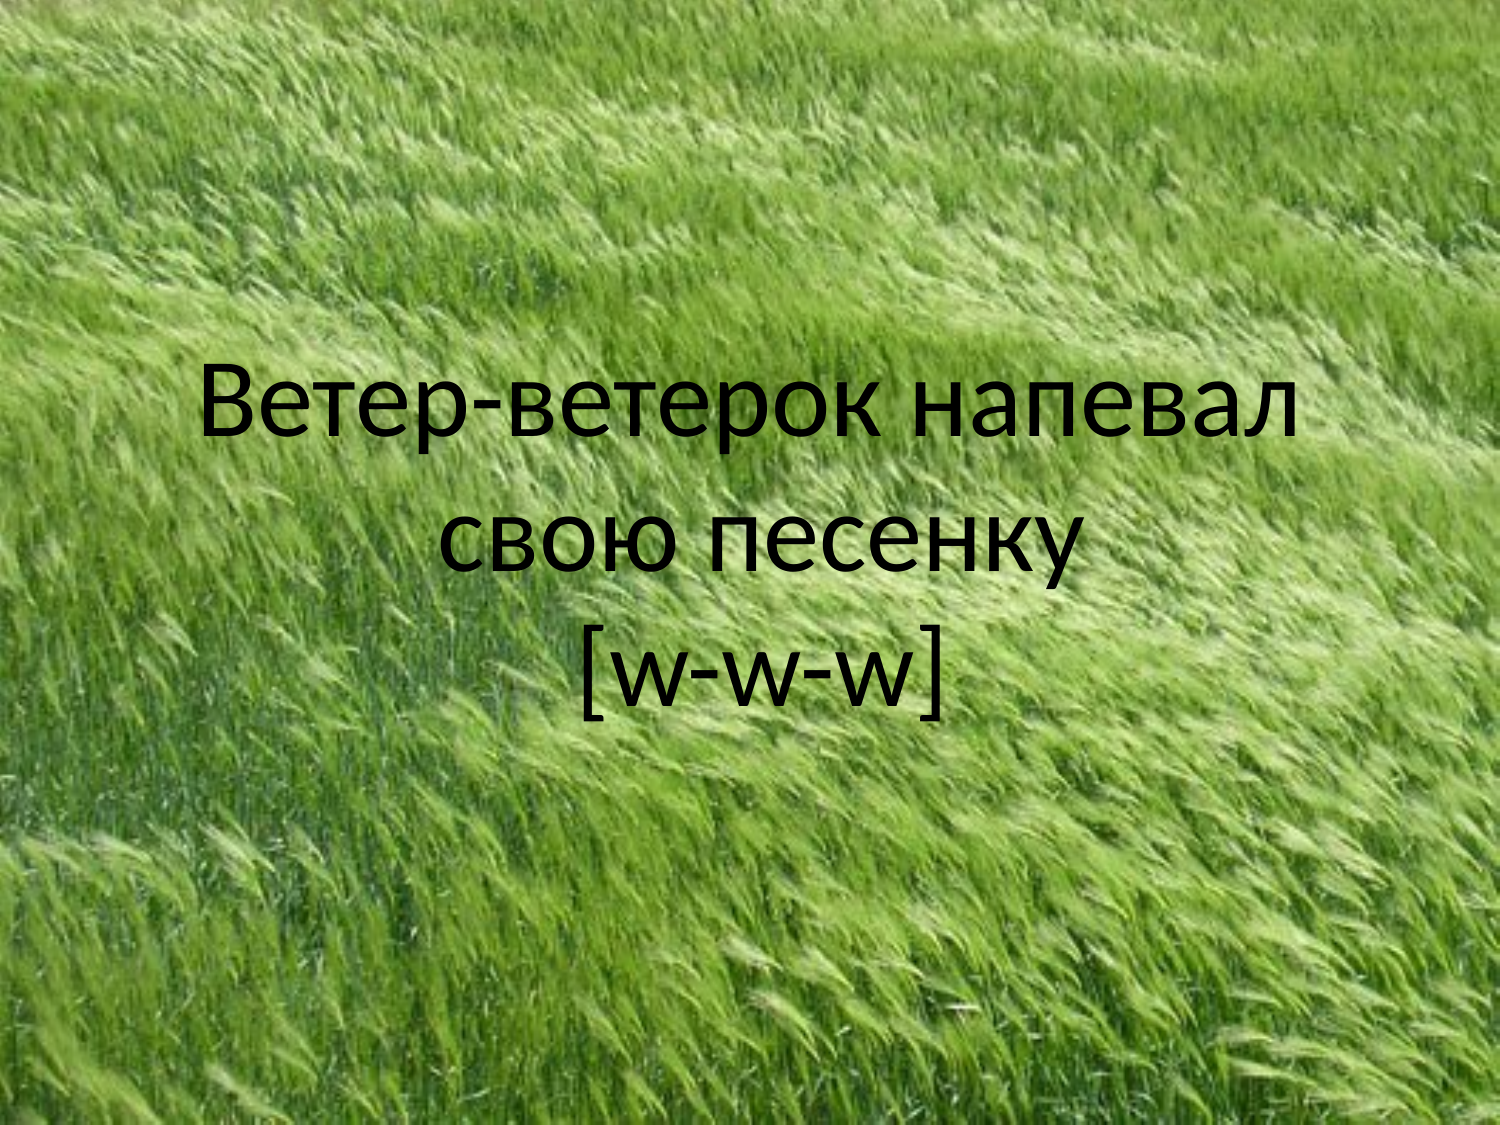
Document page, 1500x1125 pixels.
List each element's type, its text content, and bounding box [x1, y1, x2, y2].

picture [0, 0, 1500, 1125]
text_box Ветер-ветерок напевал свою песенку [w-w-w] [181, 316, 1344, 737]
